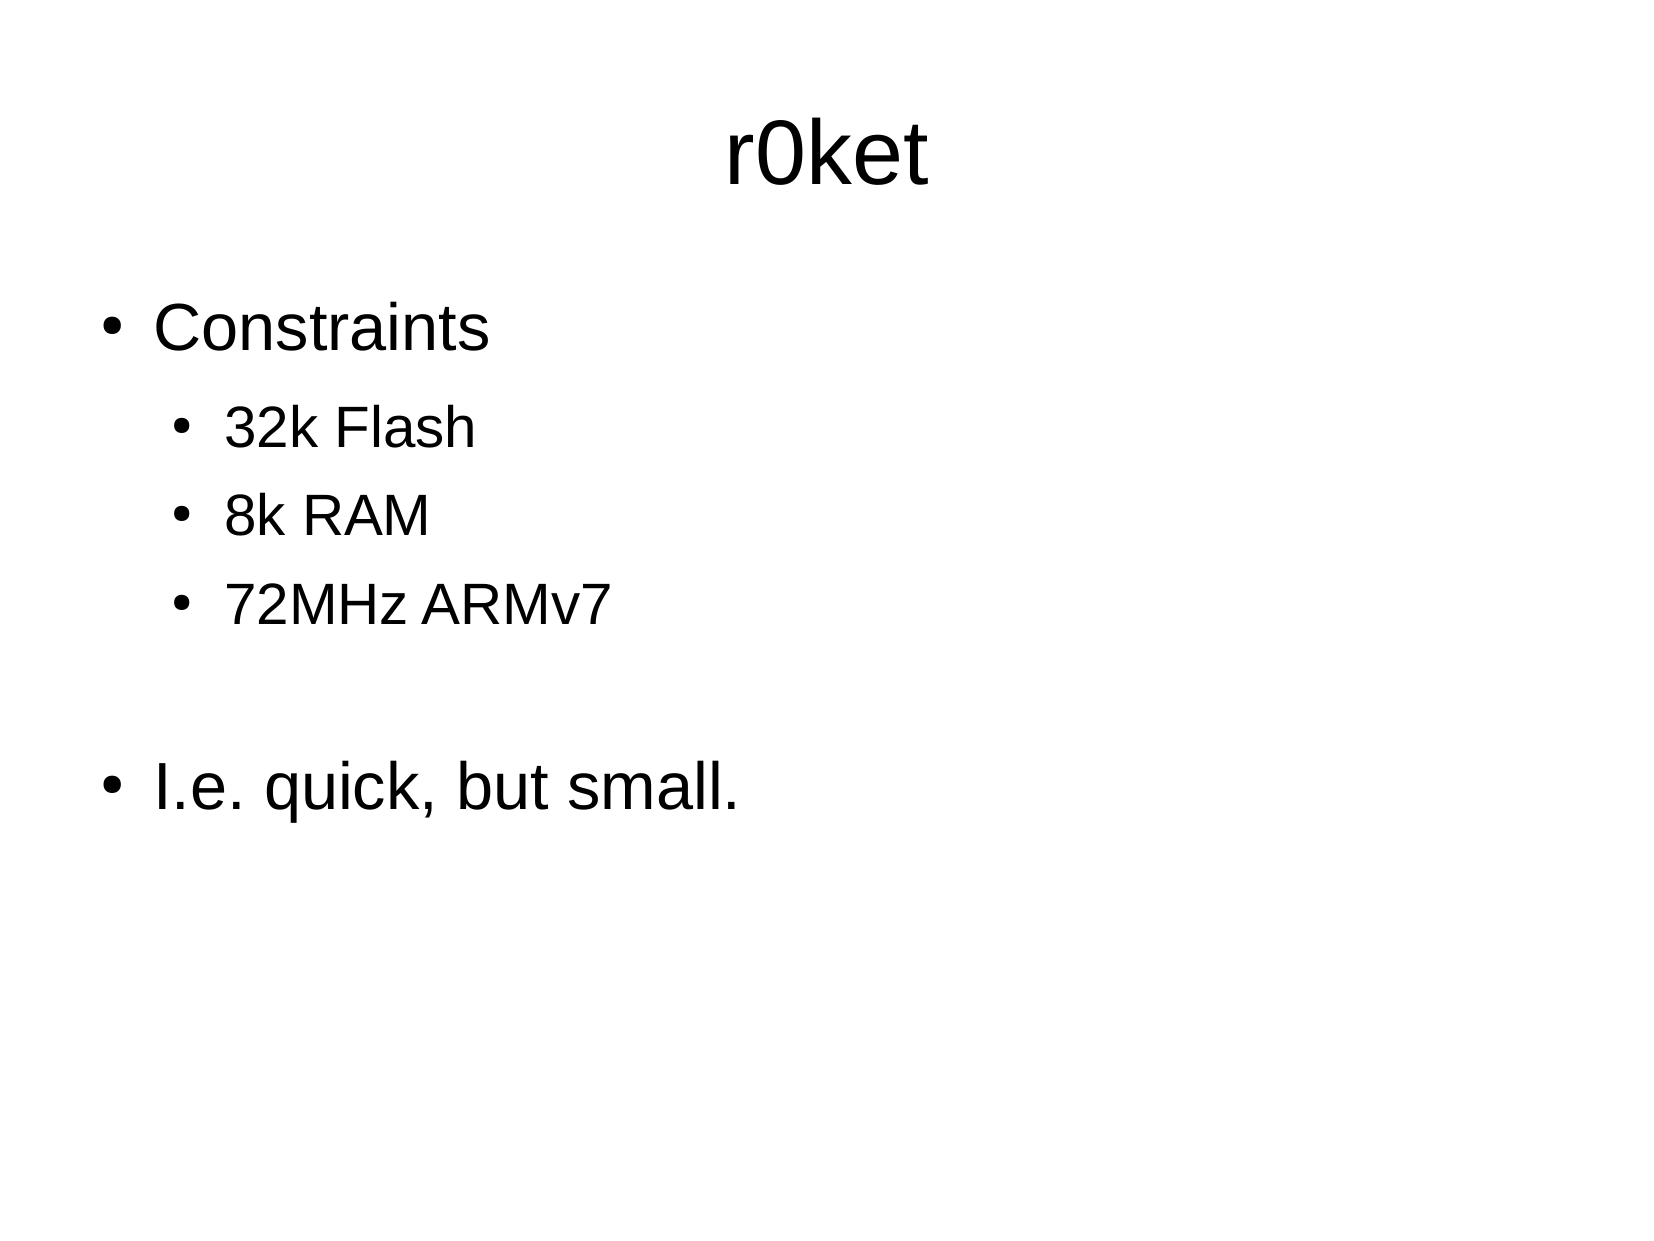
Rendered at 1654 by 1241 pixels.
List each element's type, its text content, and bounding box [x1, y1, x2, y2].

list Constraints 32k Flash 8k RAM 72MHz ARMv7 I.e. quick, but small. [82, 290, 1571, 1109]
title r0ket [82, 49, 1571, 257]
